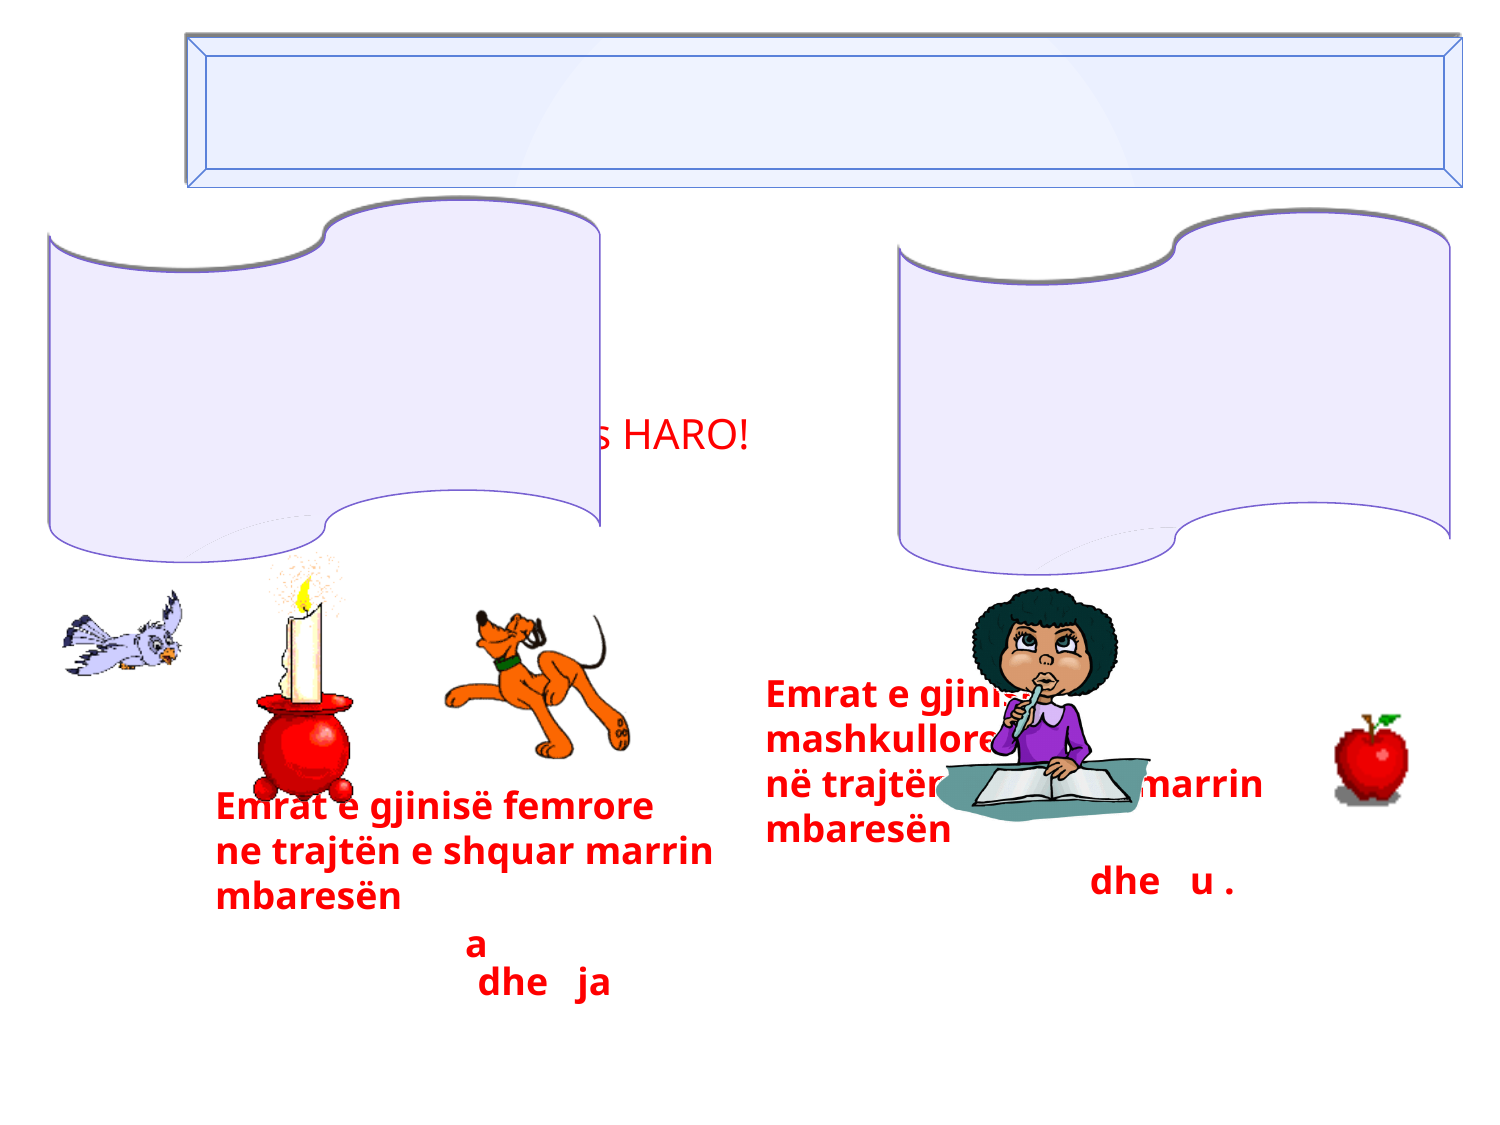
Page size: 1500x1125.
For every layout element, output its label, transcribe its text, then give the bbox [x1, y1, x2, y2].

picture [437, 587, 661, 774]
picture [62, 549, 404, 816]
picture [1299, 687, 1438, 851]
text_box Emrat e gjinisë mashkullore në trajtën e shquar marrin mbaresën [750, 662, 1300, 860]
text_box [49, 200, 601, 563]
picture [912, 587, 1151, 828]
text_box dhe ja [462, 950, 618, 1011]
text_box Lexo me kujdes dhe mos HARO! [600, 399, 899, 466]
text_box [899, 212, 1450, 575]
text_box a [450, 912, 500, 974]
text_box Emrat e gjinisë femrore ne trajtën e shquar marrin mbaresën [200, 774, 690, 927]
text_box dhe u . [1074, 849, 1245, 911]
text_box [187, 37, 1463, 188]
